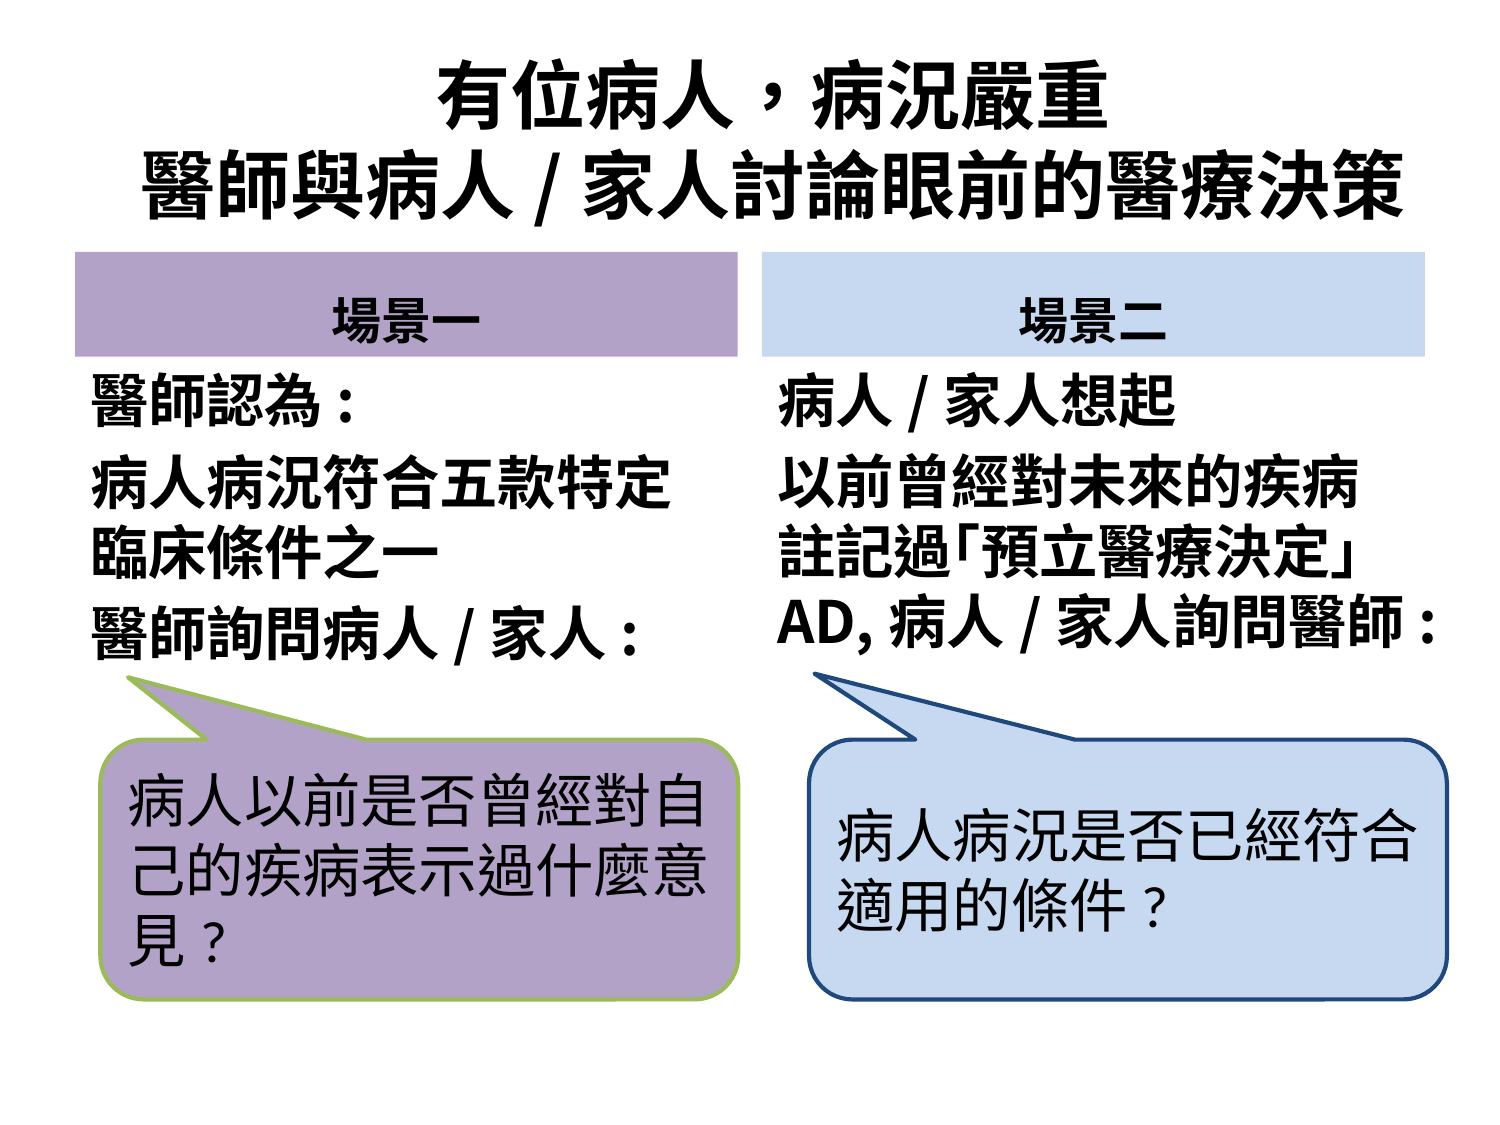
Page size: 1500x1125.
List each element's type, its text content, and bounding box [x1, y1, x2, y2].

list 醫師認為: 病人病況符合五款特定臨床條件之一 醫師詢問病人/家人: [75, 356, 738, 1005]
text_box 病人病況是否已經符合適用的條件? [809, 673, 1447, 1000]
title 有位病人，病況嚴重 醫師與病人/家人討論眼前的醫療決策 [75, 45, 1471, 233]
text_box 病人以前是否曾經對自己的疾病表示過什麼意見? [100, 677, 739, 1000]
list 場景一 [75, 251, 738, 356]
list 病人/家人想起 以前曾經對未來的疾病註記過｢預立醫療決定」AD,病人/家人詢問醫師: [761, 356, 1425, 1005]
list 場景二 [761, 251, 1425, 356]
